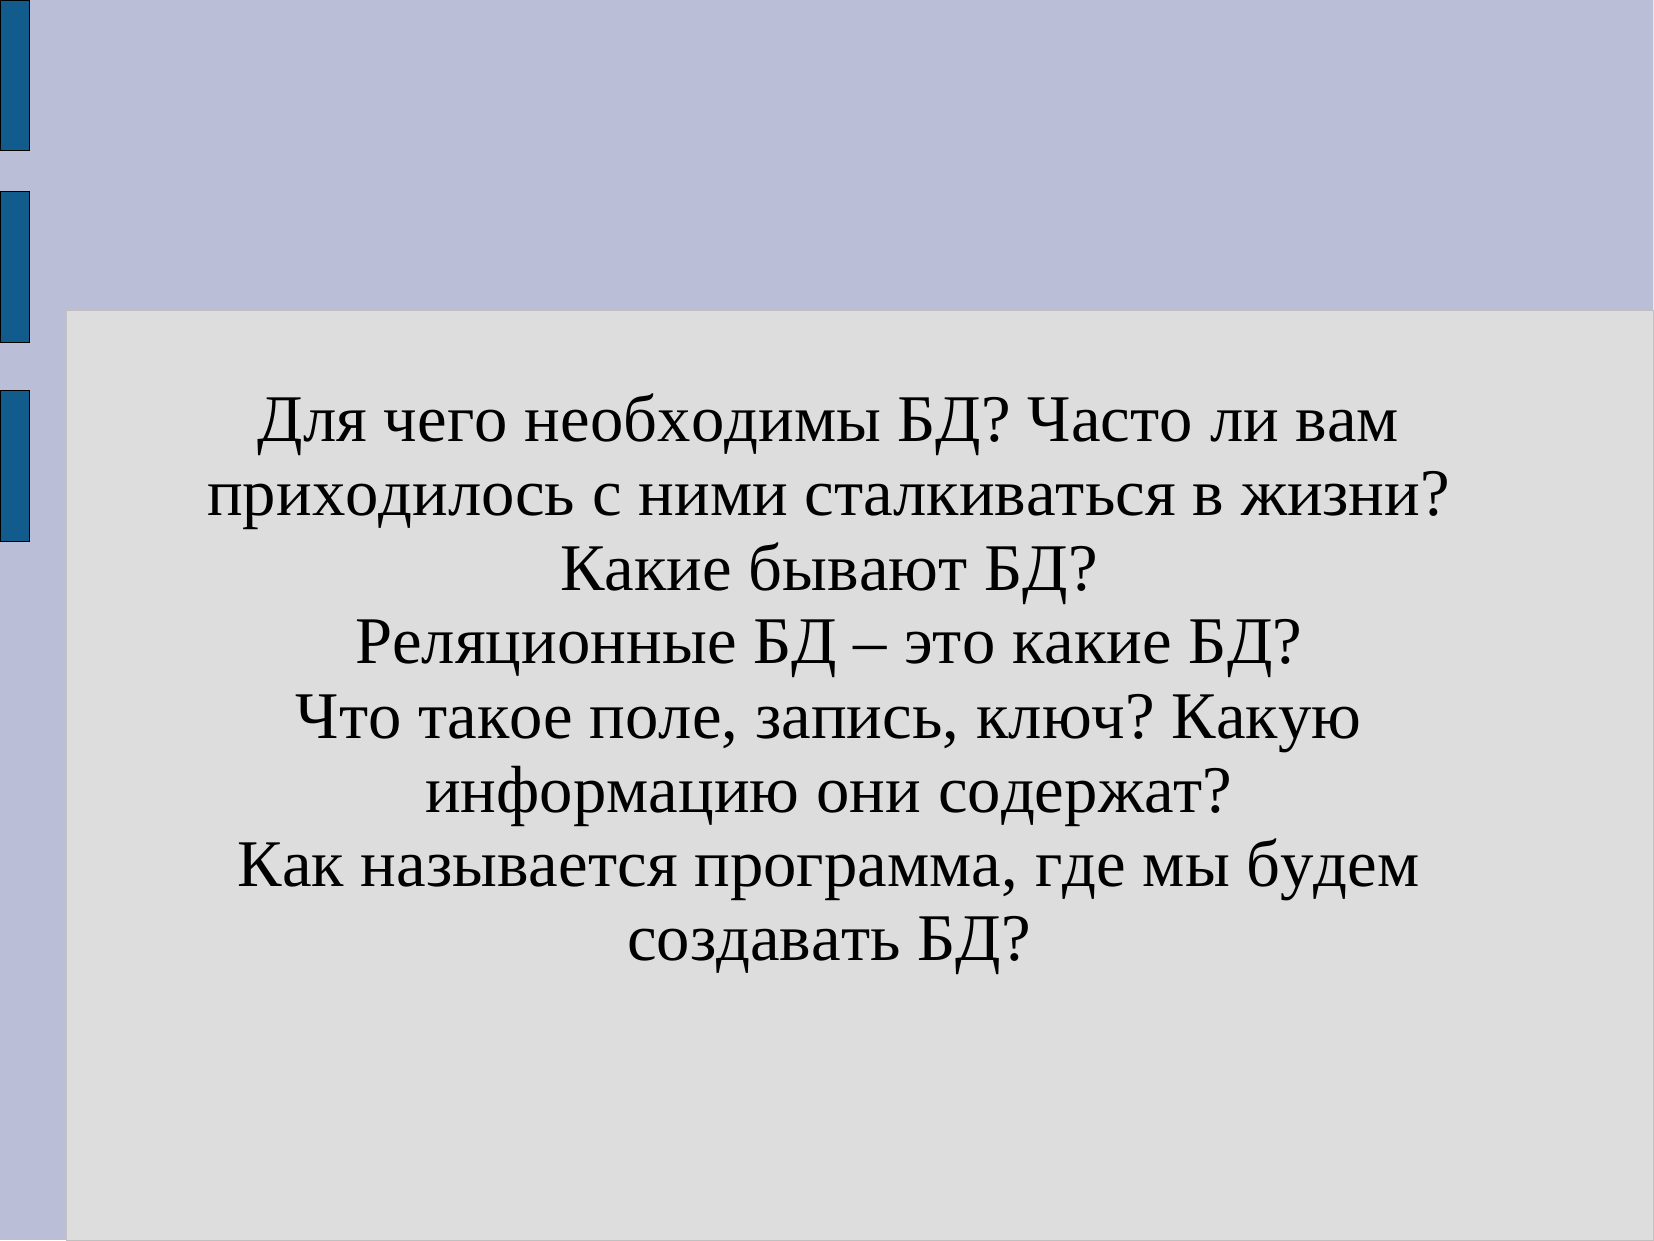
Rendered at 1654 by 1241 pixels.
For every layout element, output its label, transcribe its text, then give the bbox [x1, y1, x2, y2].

subtitle Для чего необходимы БД? Часто ли вам приходилось с ними сталкиваться в жизни? Какие бывают БД? Реляционные БД – это какие БД? Что такое поле, запись, ключ? Какую информацию они содержат? Как называется программа, где мы будем создавать БД? [123, 295, 1536, 1062]
